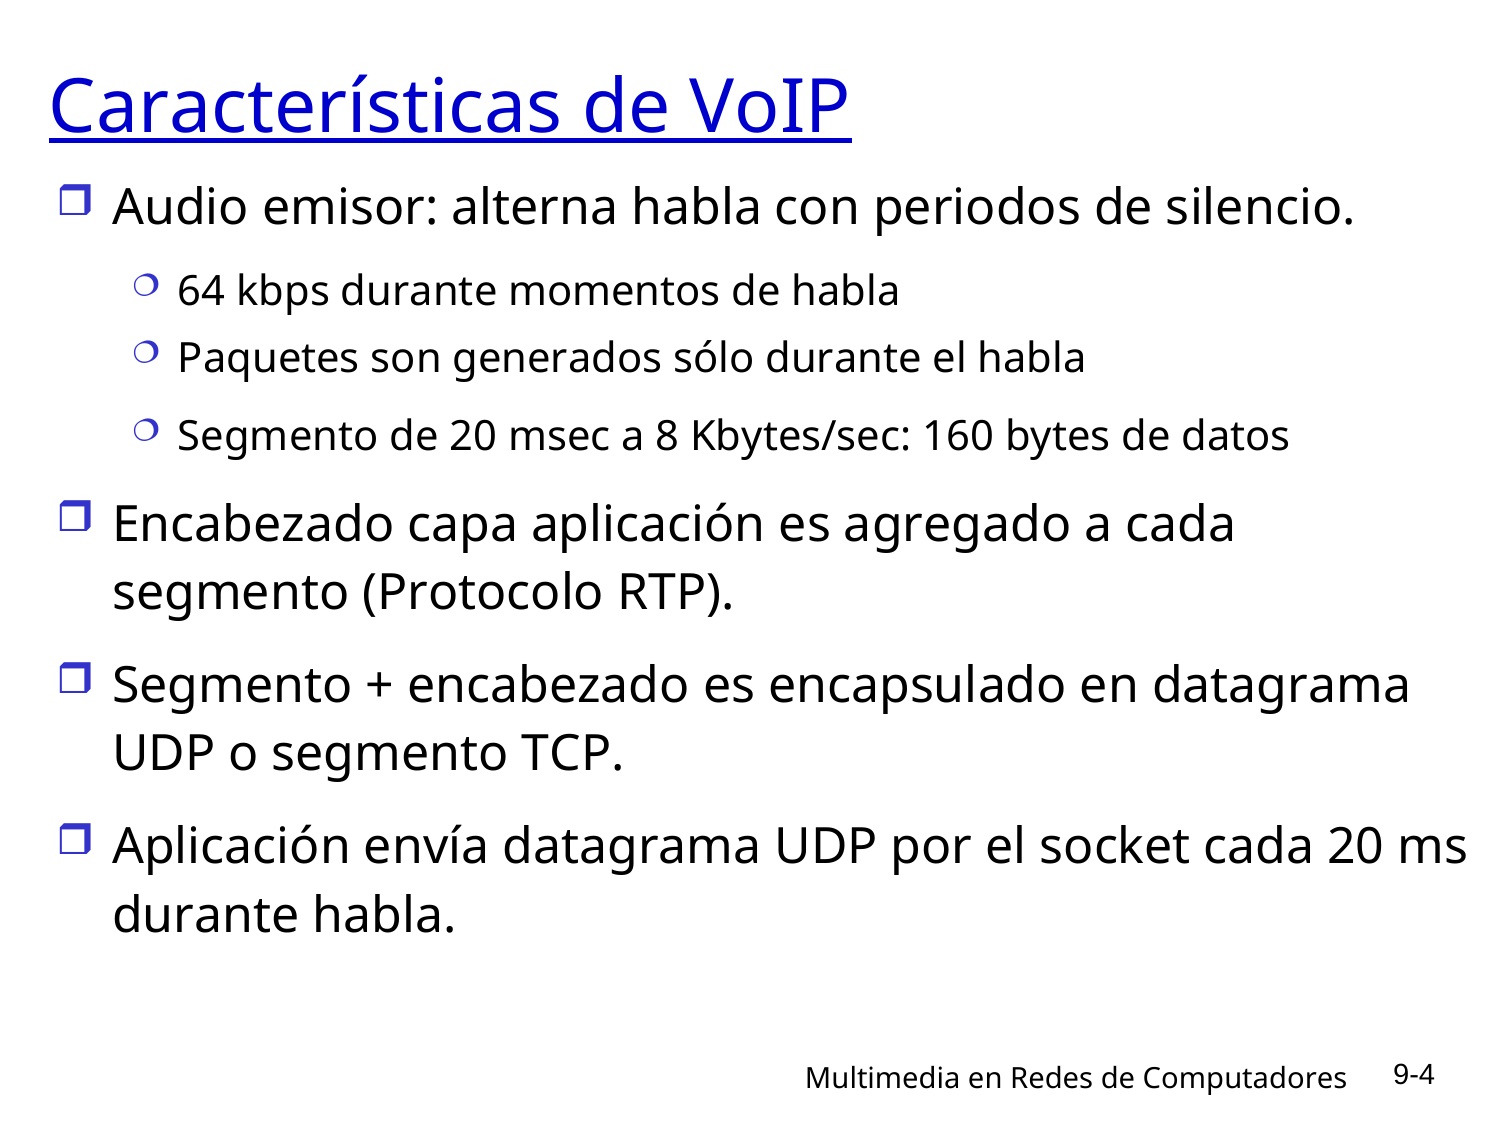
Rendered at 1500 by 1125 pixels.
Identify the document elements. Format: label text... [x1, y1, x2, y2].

list Audio emisor: alterna habla con periodos de silencio. 64 kbps durante momentos de habla Paquetes son generados sólo durante el habla Segmento de 20 msec a 8 Kbytes/sec: 160 bytes de datos Encabezado capa aplicación es agregado a cada segmento (Protocolo RTP). Segmento + encabezado es encapsulado en datagrama UDP o segmento TCP. Aplicación envía datagrama UDP por el socket cada 20 ms durante habla. [41, 163, 1500, 947]
title Características de VoIP [48, 49, 1382, 157]
